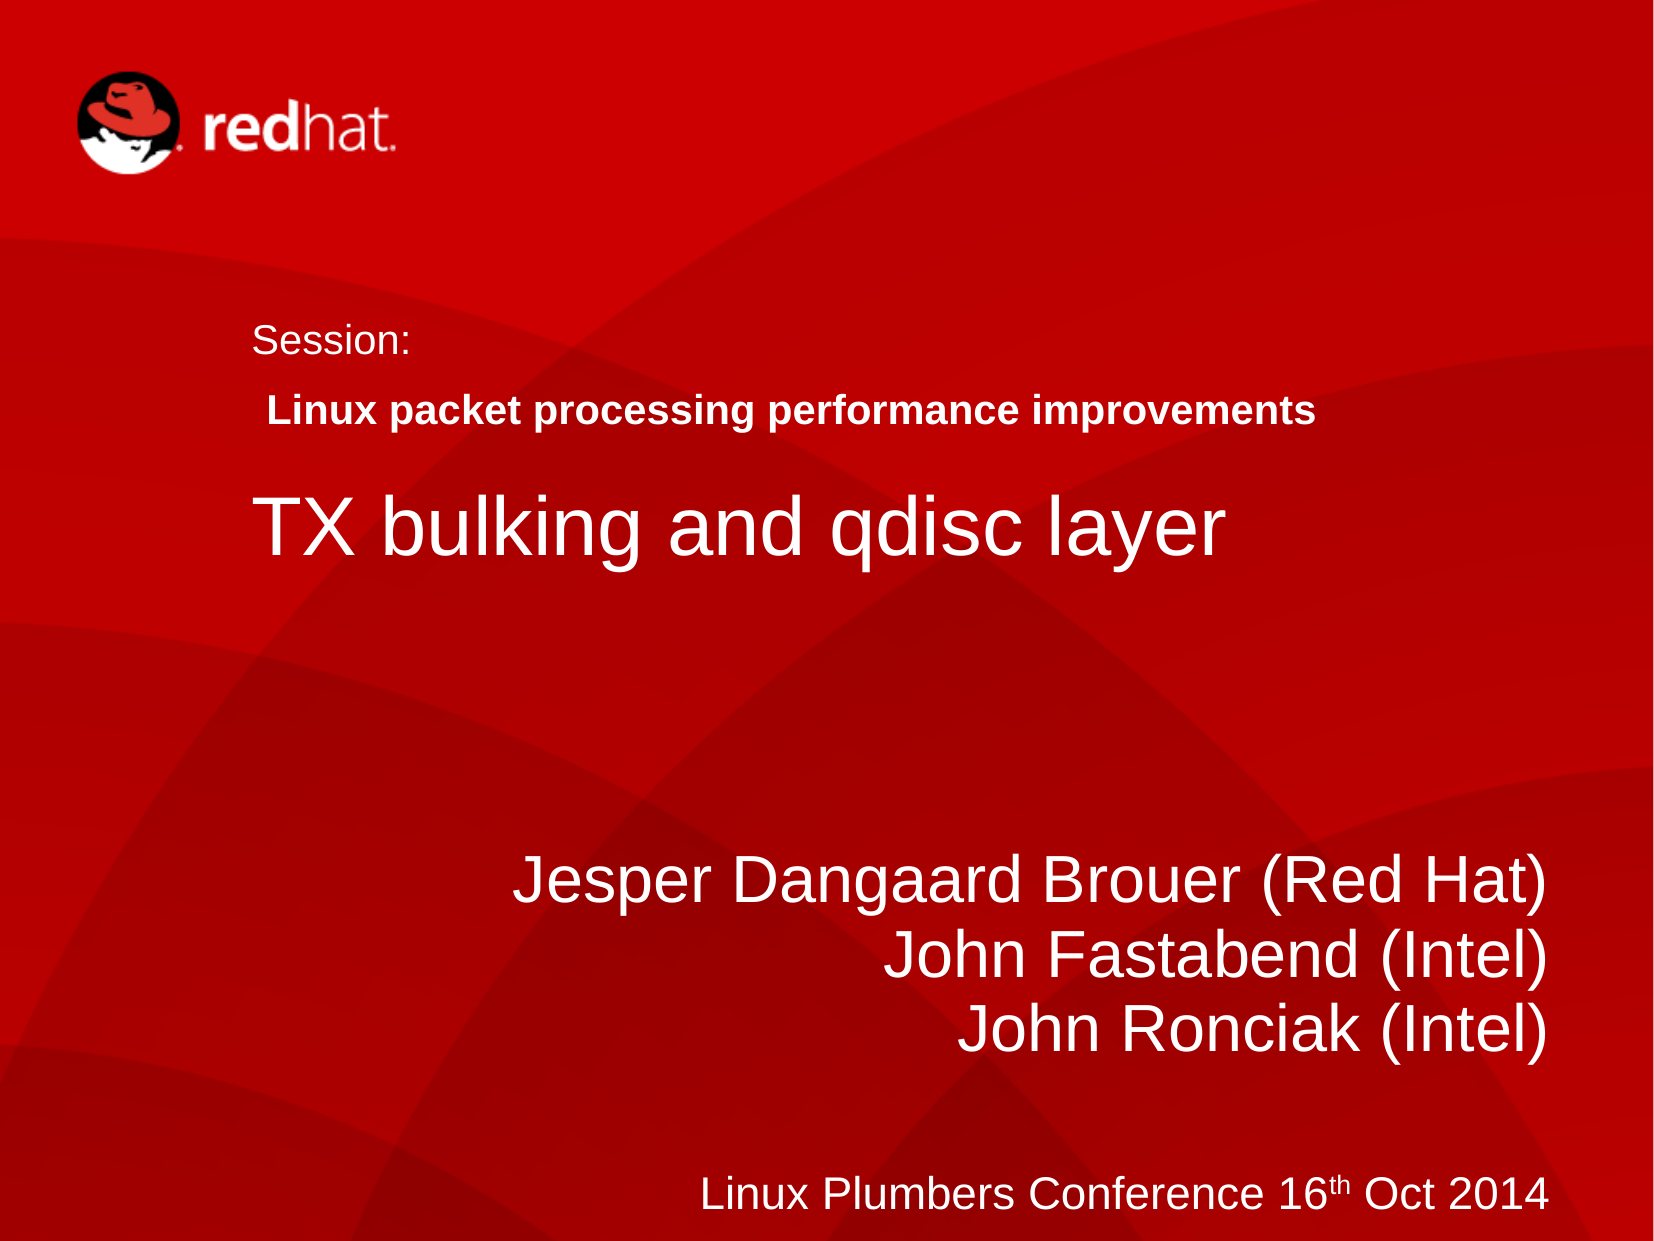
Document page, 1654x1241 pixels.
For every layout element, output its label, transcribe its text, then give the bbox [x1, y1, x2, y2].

text_box Jesper Dangaard Brouer (Red Hat) John Fastabend (Intel) John Ronciak (Intel) Linux Plumbers Conference 16th Oct 2014 [88, 826, 1565, 1237]
text_box Session: Linux packet processing performance improvements TX bulking and qdisc layer [236, 279, 1477, 817]
picture [0, 0, 1654, 1241]
